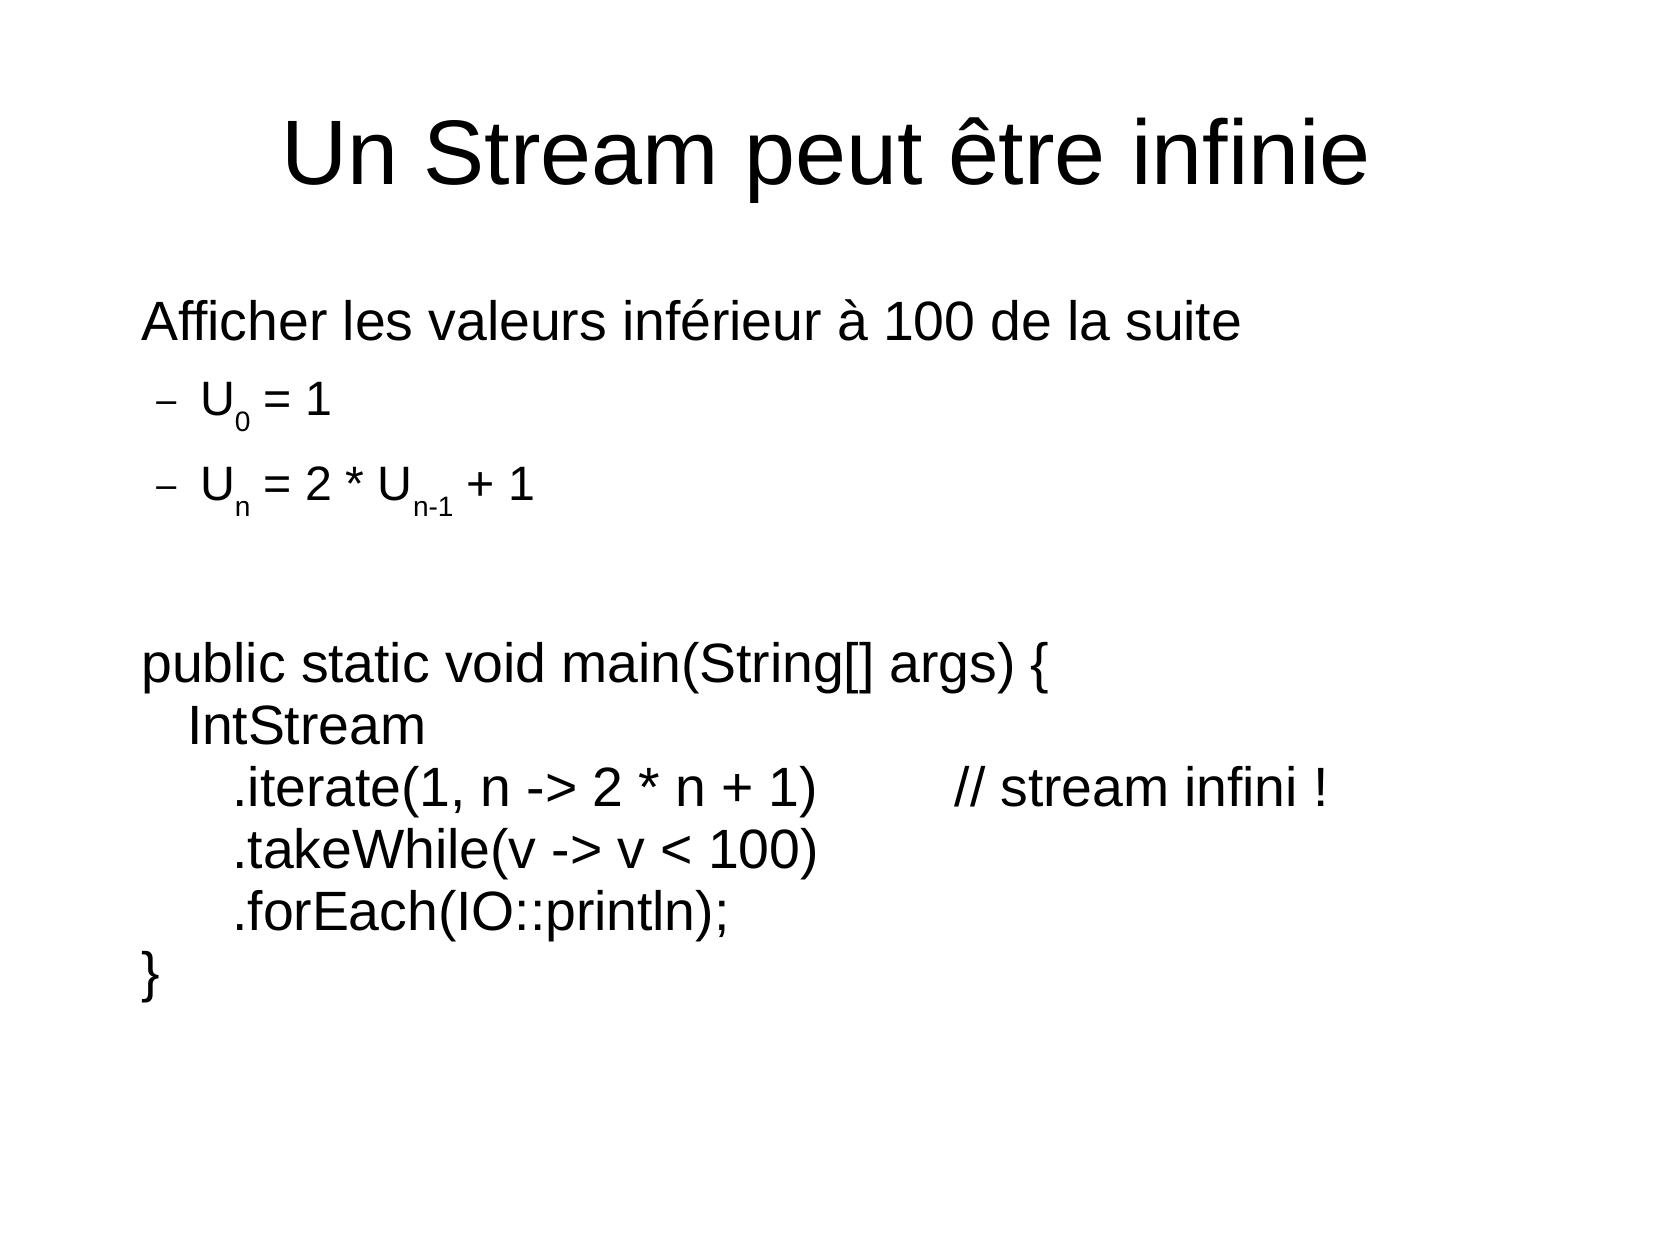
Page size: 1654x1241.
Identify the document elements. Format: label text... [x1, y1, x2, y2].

title Un Stream peut être infinie [82, 49, 1571, 257]
list Afficher les valeurs inférieur à 100 de la suite U0 = 1 Un = 2 * Un-1 + 1 public static void main(String[] args) { IntStream .iterate(1, n -> 2 * n + 1) // stream infini ! .takeWhile(v -> v < 100) .forEach(IO::println); } [82, 290, 1571, 1010]
